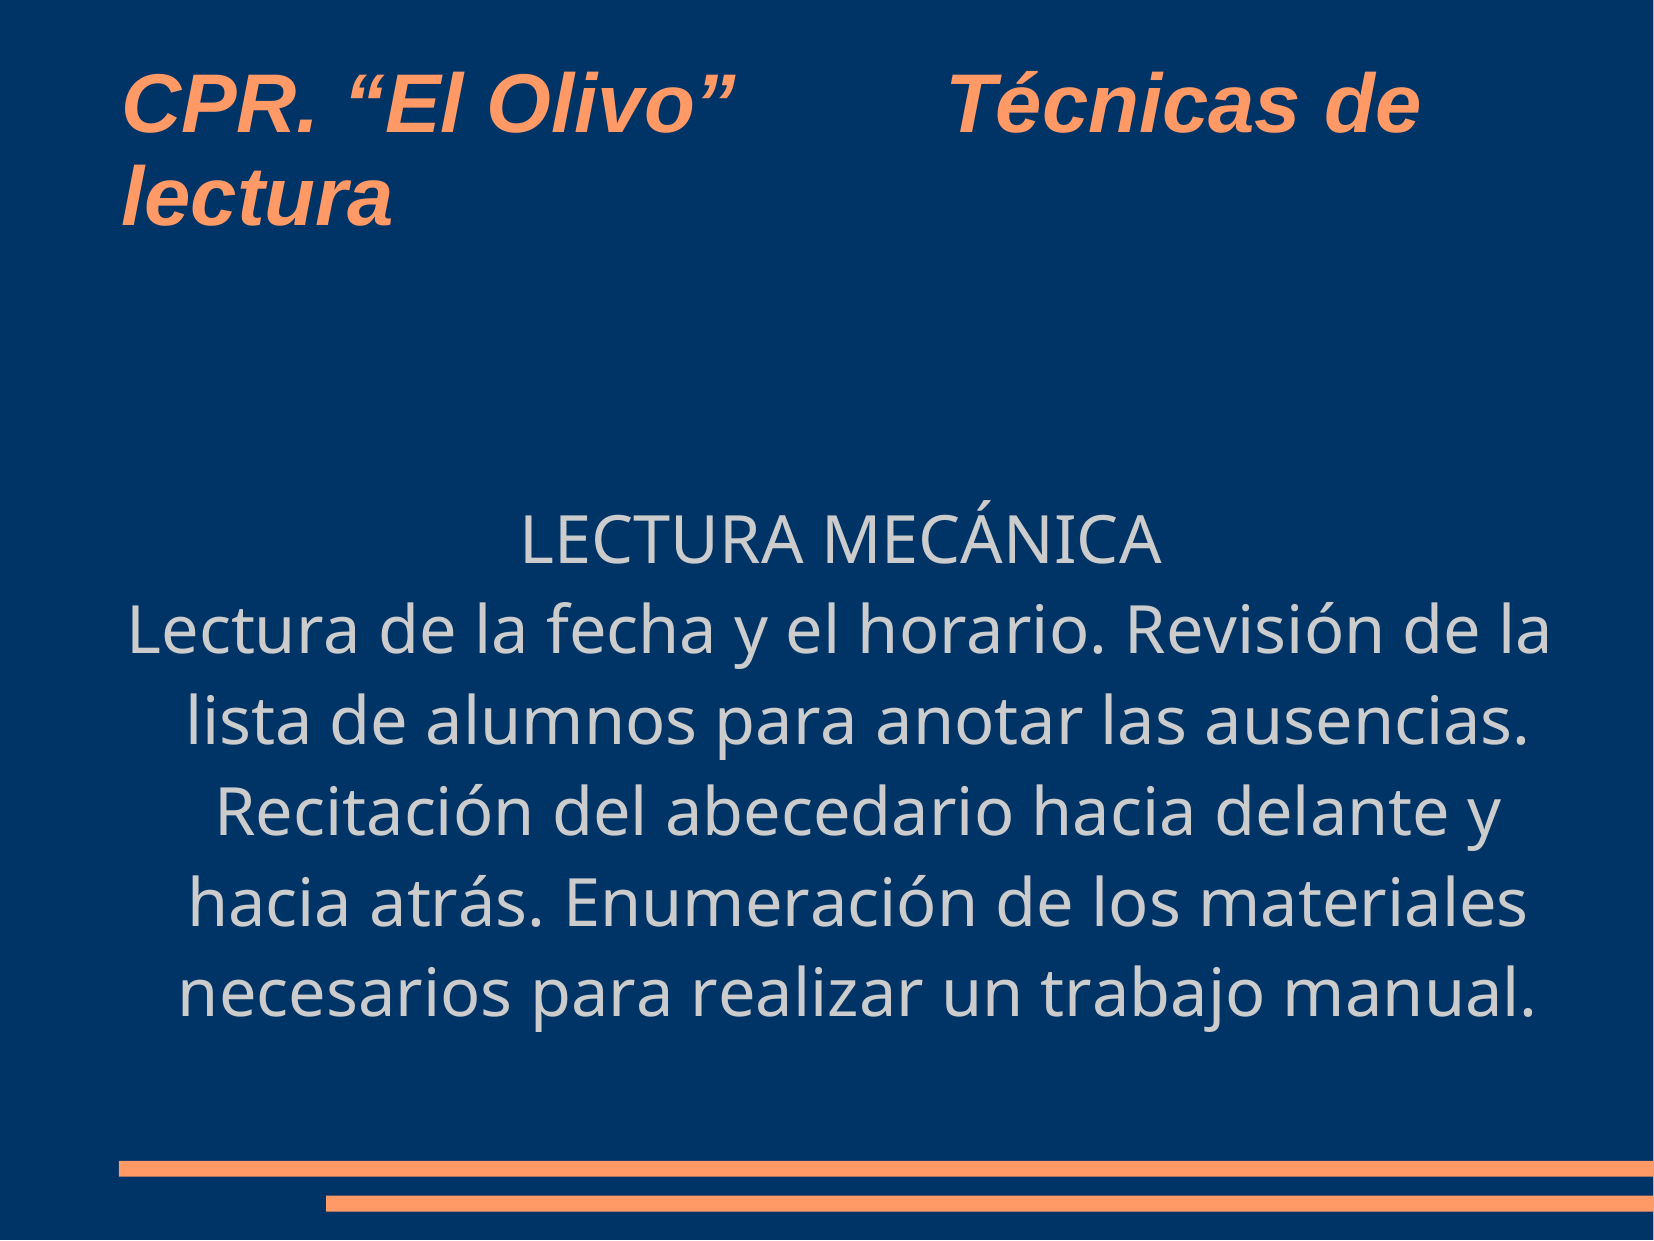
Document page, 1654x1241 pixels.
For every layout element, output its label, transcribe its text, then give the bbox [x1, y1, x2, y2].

subtitle LECTURA MECÁNICA Lectura de la fecha y el horario. Revisión de la lista de alumnos para anotar las ausencias. Recitación del abecedario hacia delante y hacia atrás. Enumeración de los materiales necesarios para realizar un trabajo manual. [121, 322, 1561, 1132]
title CPR. “El Olivo” Técnicas de lectura [121, 46, 1534, 254]
